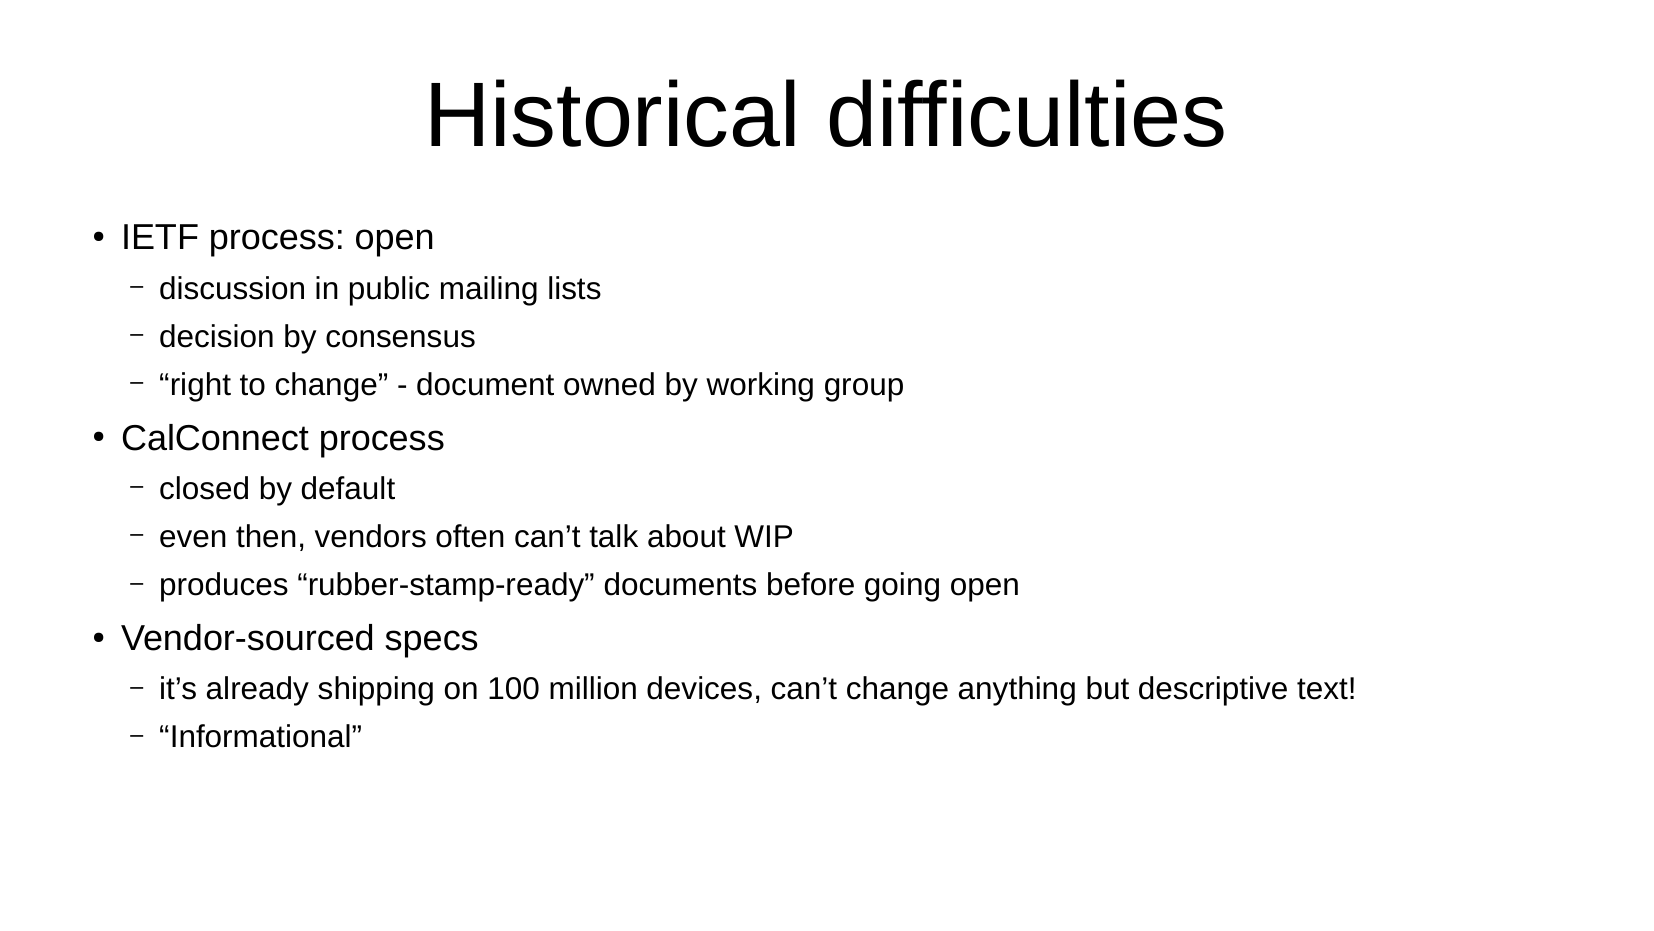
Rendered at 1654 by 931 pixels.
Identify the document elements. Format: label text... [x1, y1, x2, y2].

title Historical difficulties [82, 37, 1571, 193]
list IETF process: open discussion in public mailing lists decision by consensus “right to change” - document owned by working group CalConnect process closed by default even then, vendors often can’t talk about WIP produces “rubber-stamp-ready” documents before going open Vendor-sourced specs it’s already shipping on 100 million devices, can’t change anything but descriptive text! “Informational” [82, 217, 1571, 758]
